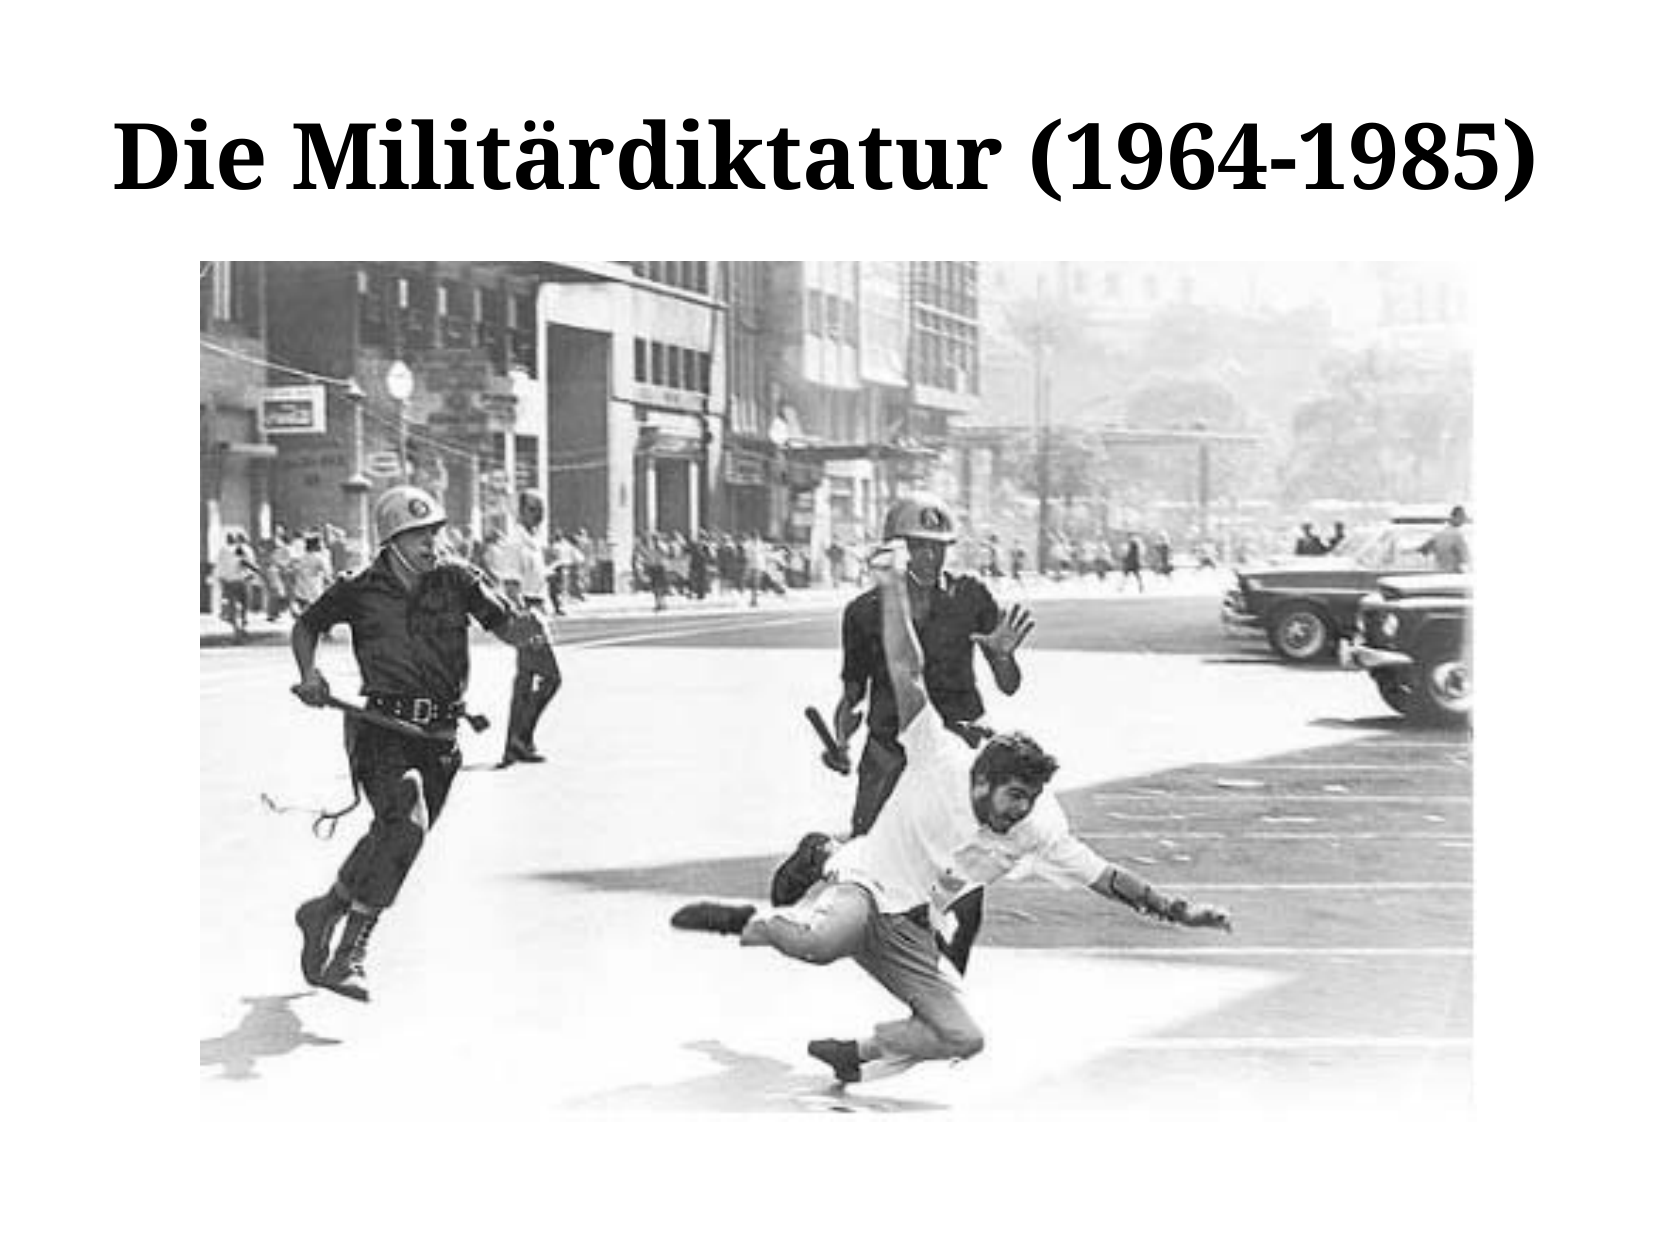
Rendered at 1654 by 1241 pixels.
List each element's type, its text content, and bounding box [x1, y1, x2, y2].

picture [200, 261, 1477, 1123]
title Die Militärdiktatur (1964-1985) [82, 97, 1571, 209]
